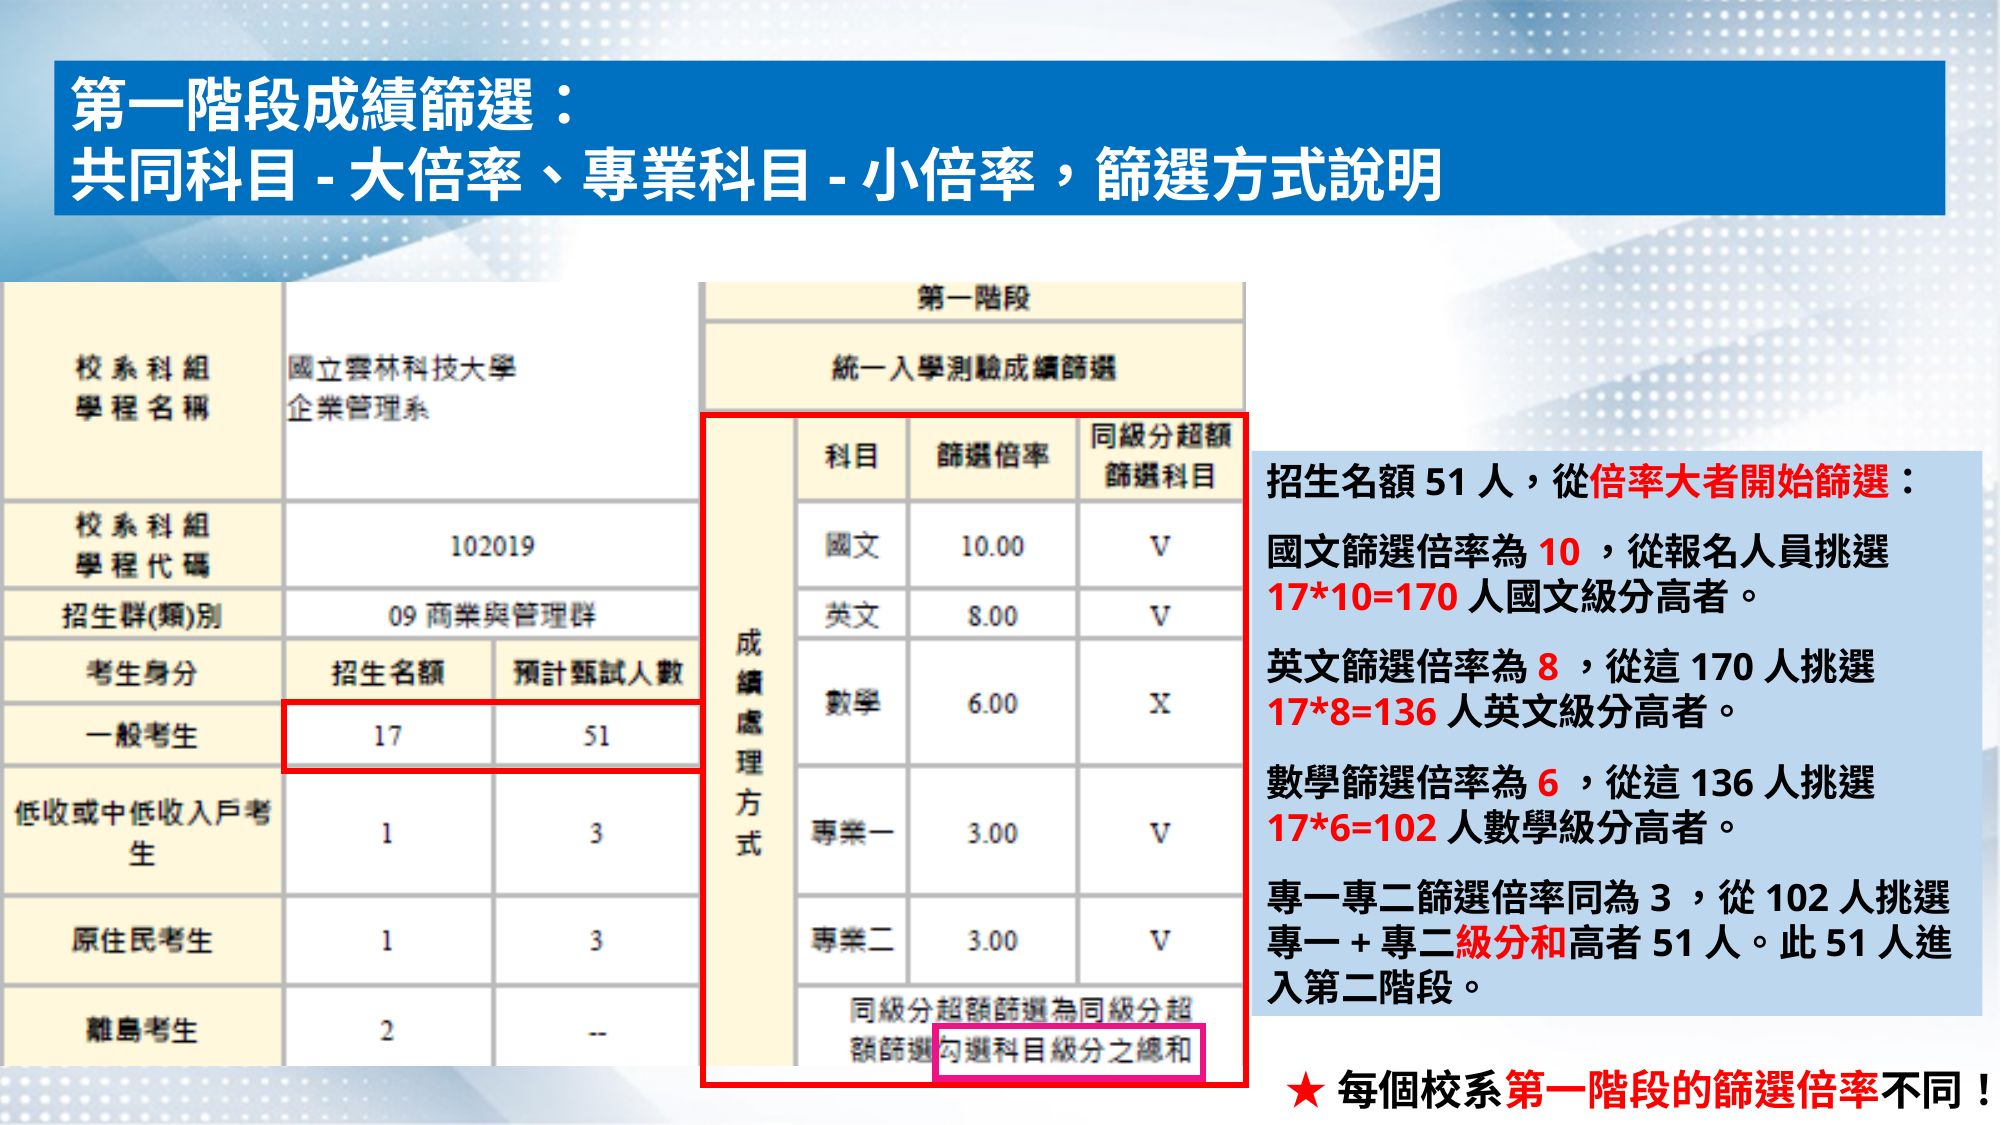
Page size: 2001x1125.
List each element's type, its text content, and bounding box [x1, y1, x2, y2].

text_box 第一階段成績篩選： 共同科目-大倍率、專業科目-小倍率，篩選方式說明 [54, 60, 1946, 216]
text_box 招生名額51人，從倍率大者開始篩選： 國文篩選倍率為10，從報名人員挑選17*10=170人國文級分高者。 英文篩選倍率為8，從這170人挑選17*8=136人英文級分高者。 數學篩選倍率為6，從這136人挑選17*6=102人數學級分高者。 專一專二篩選倍率同為3，從102人挑選專一+專二級分和高者51人。此51人進入第二階段。 [1251, 450, 1983, 981]
picture [939, 1029, 1200, 1075]
text_box ★每個校系第一階段的篩選倍率不同！ [1249, 981, 2000, 1122]
picture [287, 705, 700, 768]
picture [0, 0, 2000, 1125]
picture [706, 418, 1243, 1082]
